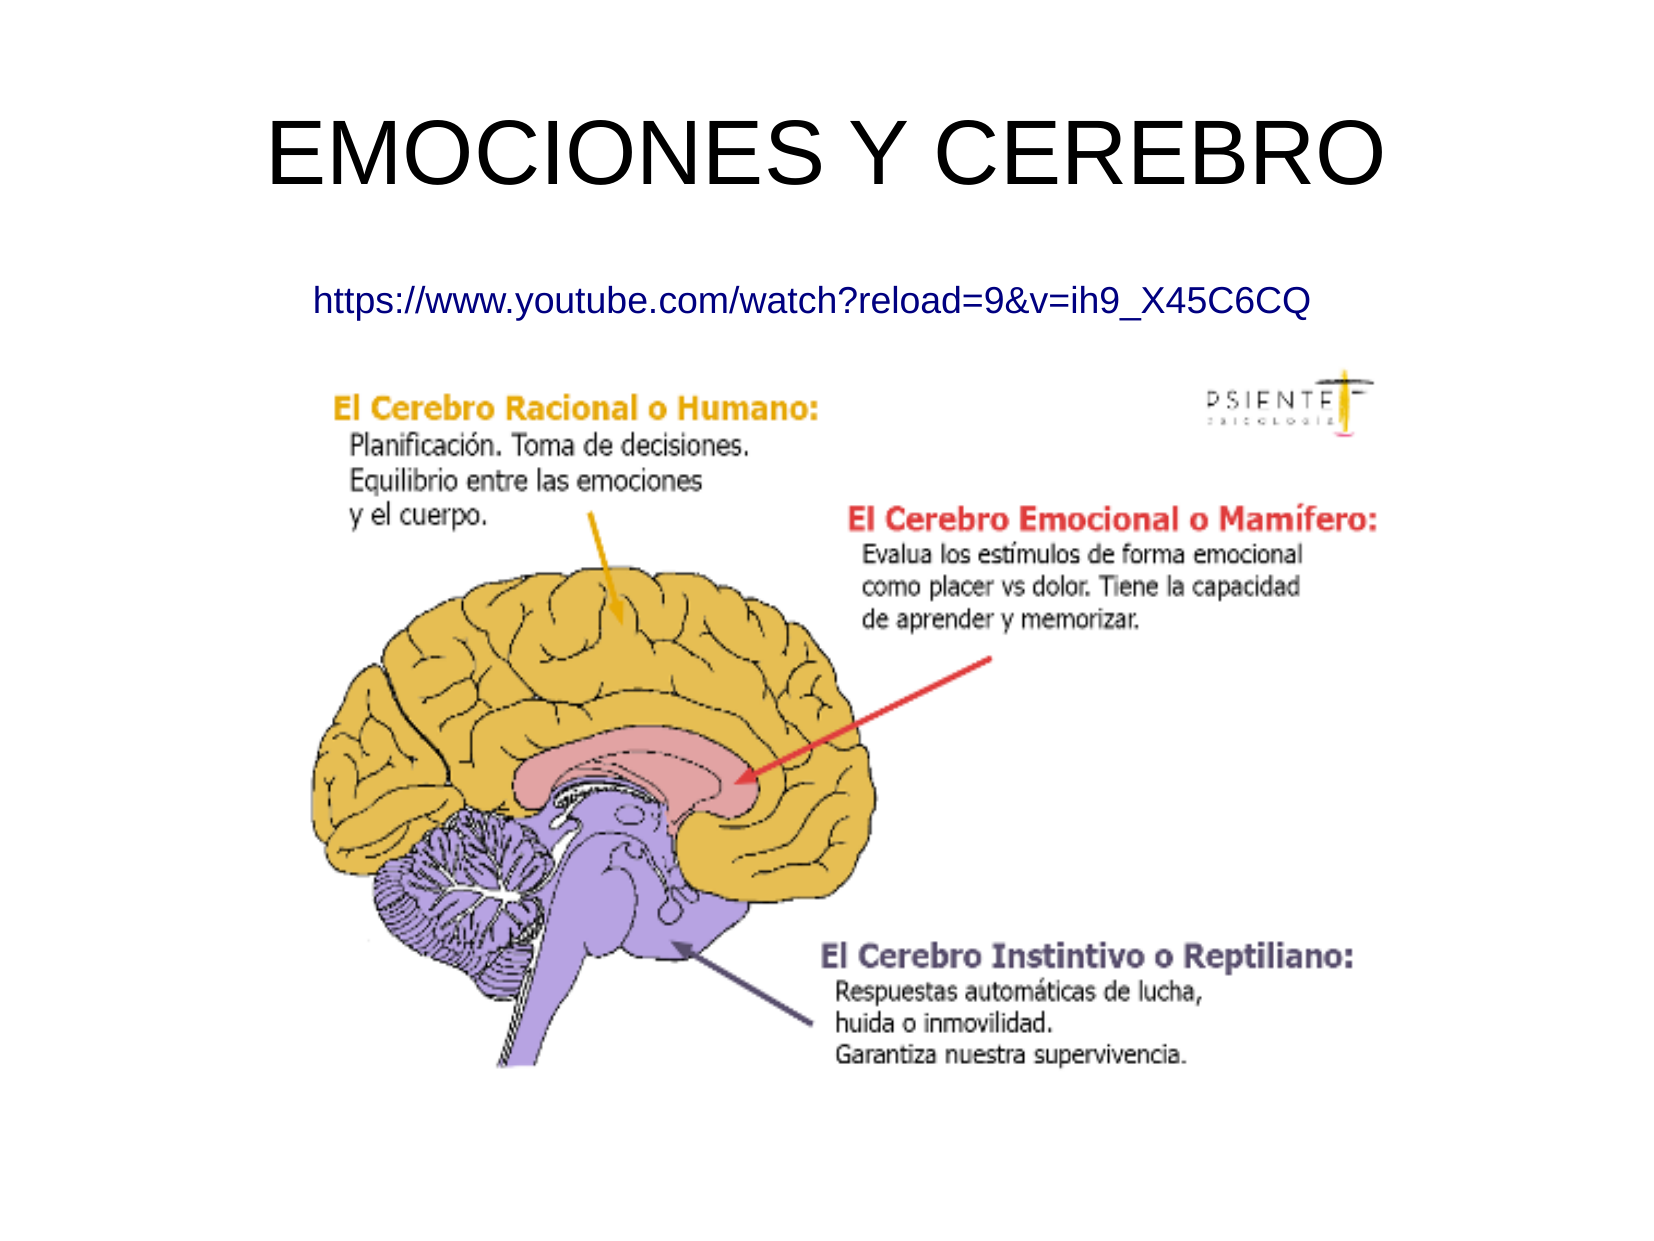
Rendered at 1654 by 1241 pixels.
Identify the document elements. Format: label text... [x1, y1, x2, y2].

picture [283, 354, 1394, 1114]
text_box https://www.youtube.com/watch?reload=9&v=ih9_X45C6CQ [298, 271, 1406, 371]
title EMOCIONES Y CEREBRO [82, 49, 1571, 257]
